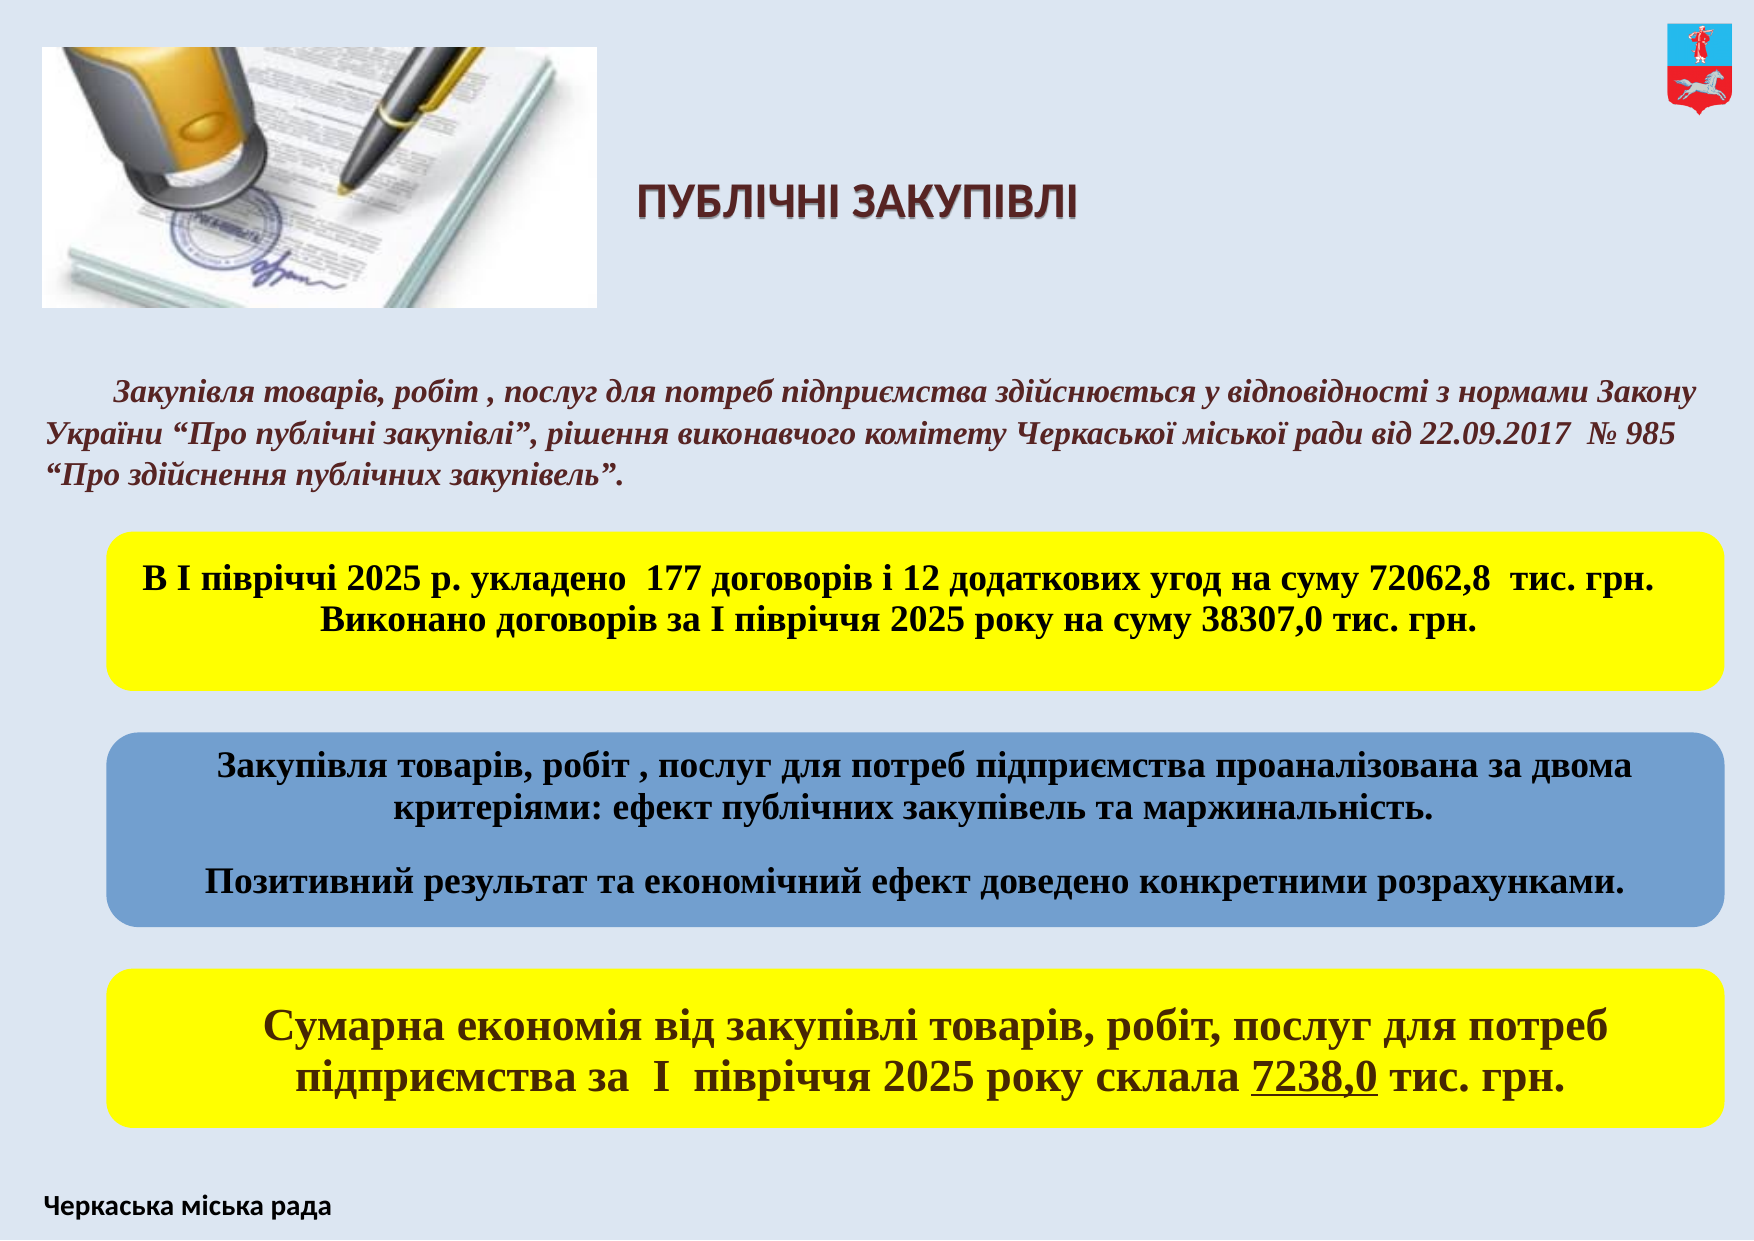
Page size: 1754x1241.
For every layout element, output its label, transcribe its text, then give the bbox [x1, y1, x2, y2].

text_box [106, 732, 1717, 920]
text_box Закупівля товарів, робіт , послуг для потреб підприємства проаналізована за двома критеріями: ефект публічних закупівель та маржинальність. Позитивний результат та економічний ефект доведено конкретними розрахунками. [118, 744, 1725, 929]
picture [1664, 21, 1734, 117]
text_box ПУБЛІЧНІ ЗАКУПІВЛІ [597, 144, 1188, 250]
picture [42, 47, 597, 308]
text_box Черкаська міська рада [29, 1179, 402, 1228]
text_box Закупівля товарів, робіт , послуг для потреб підприємства здійснюється у відповідності з нормами Закону України “Про публічні закупівлі”, рішення виконавчого комітету Черкаської міської ради від 22.09.2017 № 985 “Про здійснення публічних закупівель”. [29, 349, 1719, 500]
text_box [106, 968, 1725, 1127]
text_box В I півріччі 2025 р. укладено 177 договорів і 12 додаткових угод на суму 72062,8 тис. грн. Виконано договорів за I півріччя 2025 року на суму 38307,0 тис. грн. [82, 507, 1725, 690]
text_box Сумарна економія від закупівлі товарів, робіт, послуг для потреб підприємства за I півріччя 2025 року склала 7238,0 тис. грн. [124, 992, 1749, 1160]
